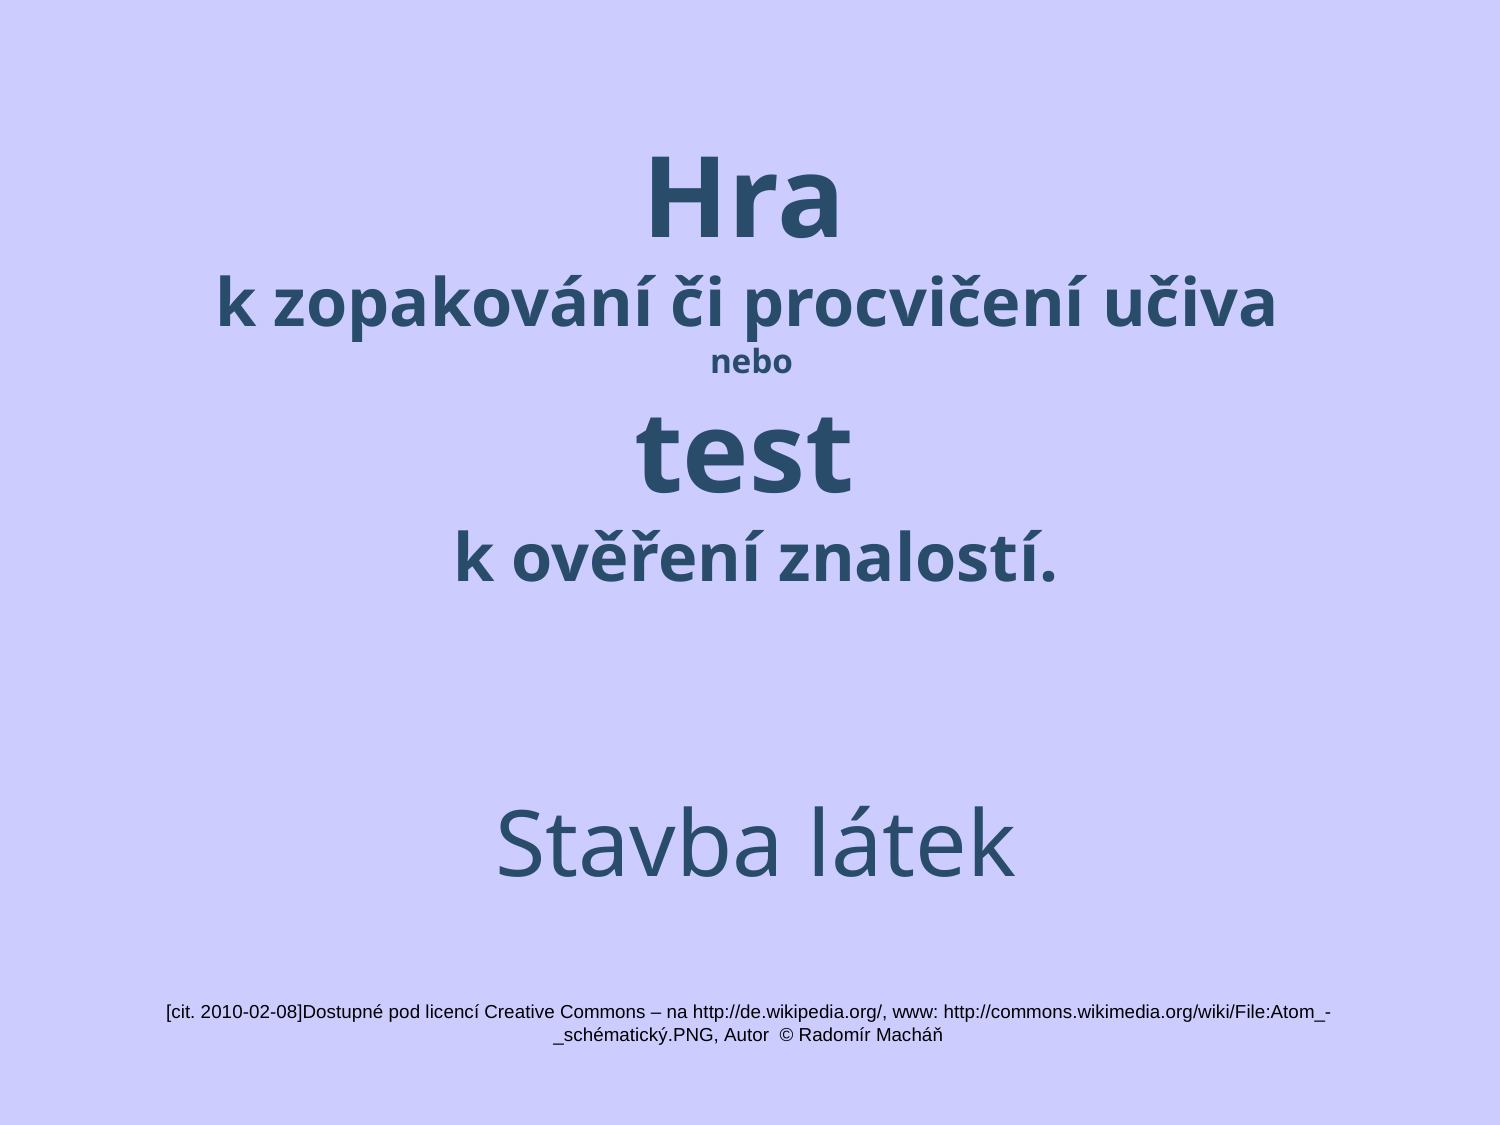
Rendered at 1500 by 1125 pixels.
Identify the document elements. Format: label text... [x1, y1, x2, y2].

text_box [cit. 2010-02-08]Dostupné pod licencí Creative Commons – na http://de.wikipedia.org/, www: http://commons.wikimedia.org/wiki/File:Atom_-_schématický.PNG, Autor © Radomír Macháň [85, 990, 1411, 1065]
text_box Stavba látek [112, 733, 1400, 947]
title Hra k zopakování či procvičení učiva nebo test k ověření znalostí. [112, 117, 1400, 603]
